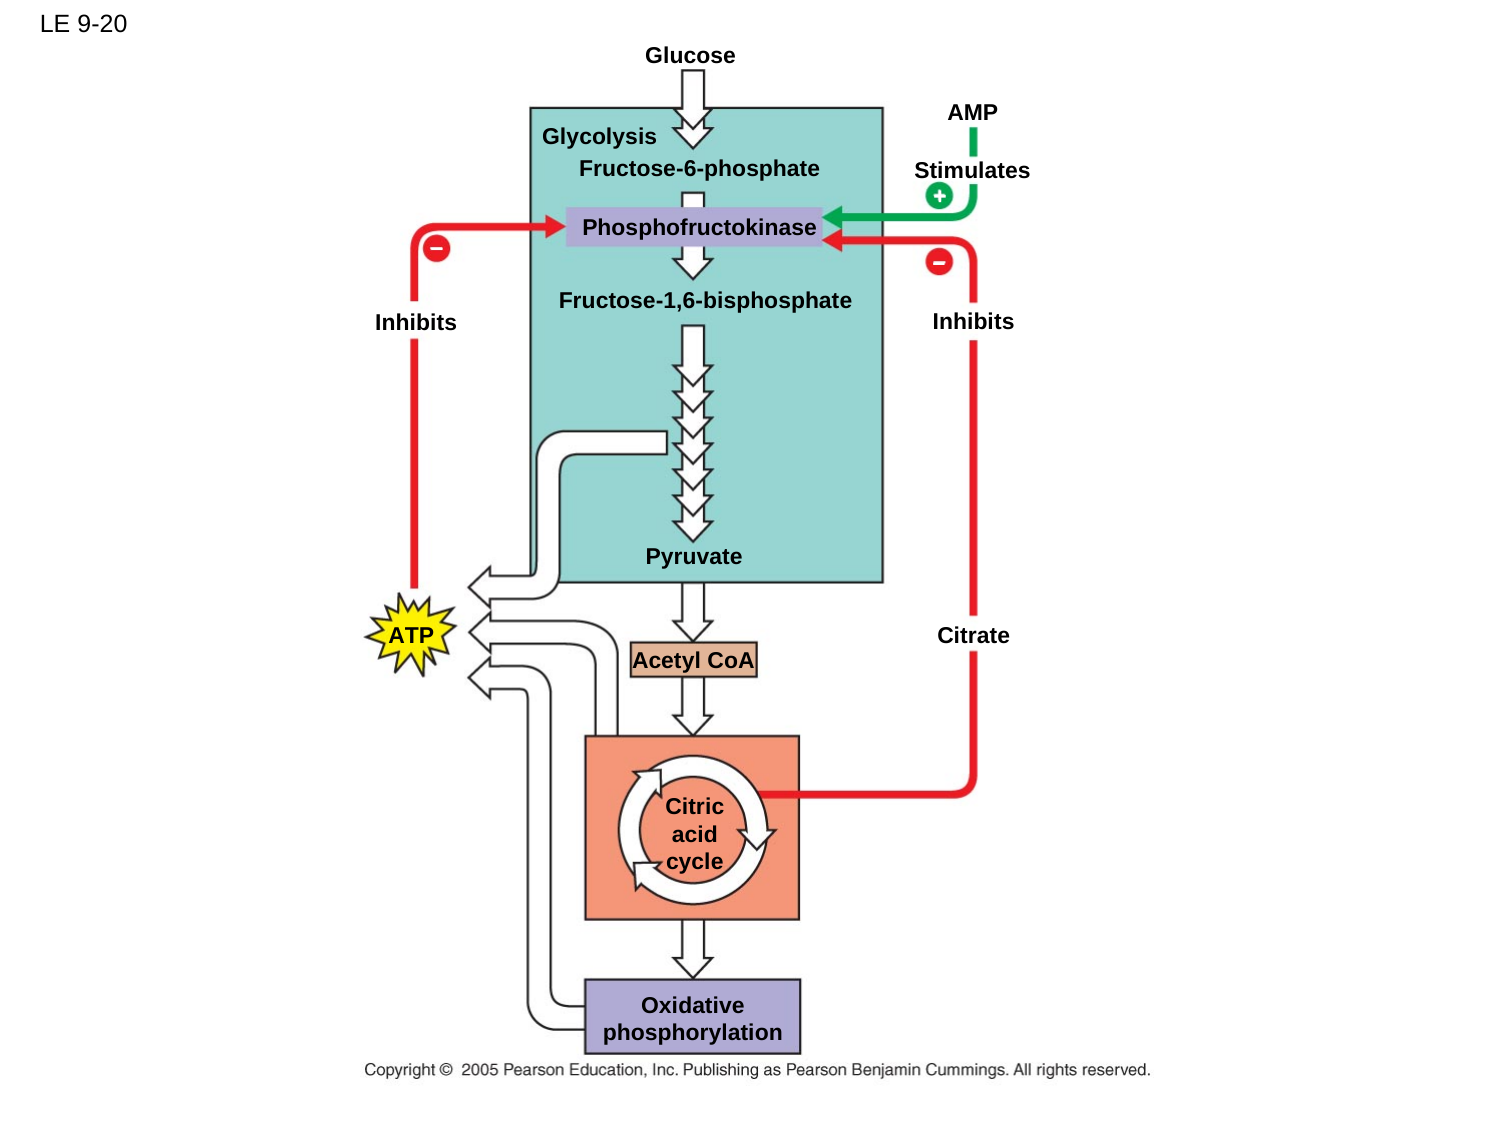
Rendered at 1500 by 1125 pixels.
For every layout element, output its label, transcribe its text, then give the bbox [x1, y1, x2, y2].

text_box Stimulates [913, 158, 1033, 189]
text_box Citrate [937, 623, 1008, 649]
text_box Inhibits [932, 310, 1012, 334]
picture [336, 37, 1164, 1088]
text_box Oxidative phosphorylation [599, 990, 786, 1046]
text_box Fructose-6-phosphate [579, 156, 805, 182]
text_box Fructose-1,6-bisphosphate [558, 289, 827, 316]
text_box Glycolysis [540, 124, 660, 155]
text_box Glucose [631, 43, 751, 74]
title LE 9-20 [24, 0, 351, 51]
text_box Phosphofructokinase [582, 216, 808, 242]
text_box Acetyl CoA [623, 648, 763, 676]
text_box Pyruvate [634, 544, 754, 575]
text_box Citric acid cycle [648, 791, 741, 879]
text_box AMP [944, 101, 1002, 124]
text_box ATP [386, 623, 436, 646]
text_box – [427, 239, 447, 256]
text_box Inhibits [372, 310, 460, 336]
text_box + [928, 186, 952, 204]
text_box – [927, 252, 951, 270]
